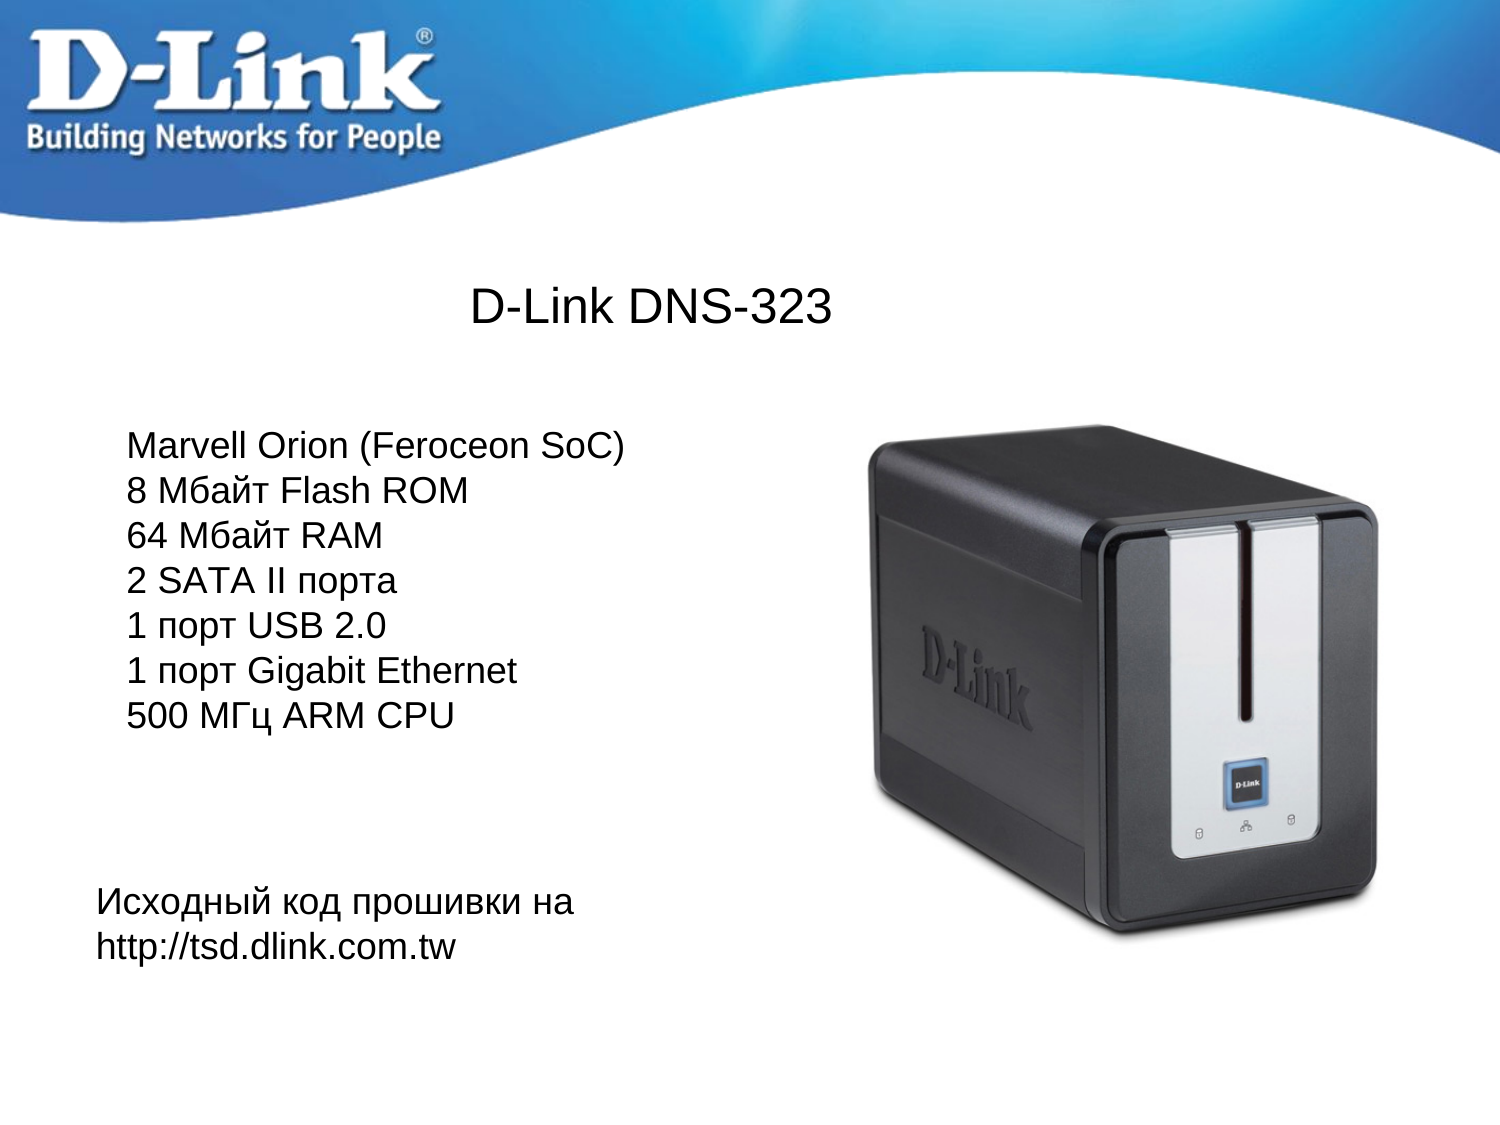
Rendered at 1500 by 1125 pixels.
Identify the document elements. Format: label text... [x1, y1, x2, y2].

text_box Marvell Orion (Feroceon SoC) 8 Мбайт Flash ROM 64 Мбайт RAM 2 SATA II порта 1 порт USB 2.0 1 порт Gigabit Ethernet 500 МГц ARM CPU [111, 413, 642, 744]
picture [0, 0, 1500, 1125]
text_box Исходный код прошивки на http://tsd.dlink.com.tw [81, 869, 591, 975]
text_box D-Link DNS-323 [454, 265, 849, 341]
